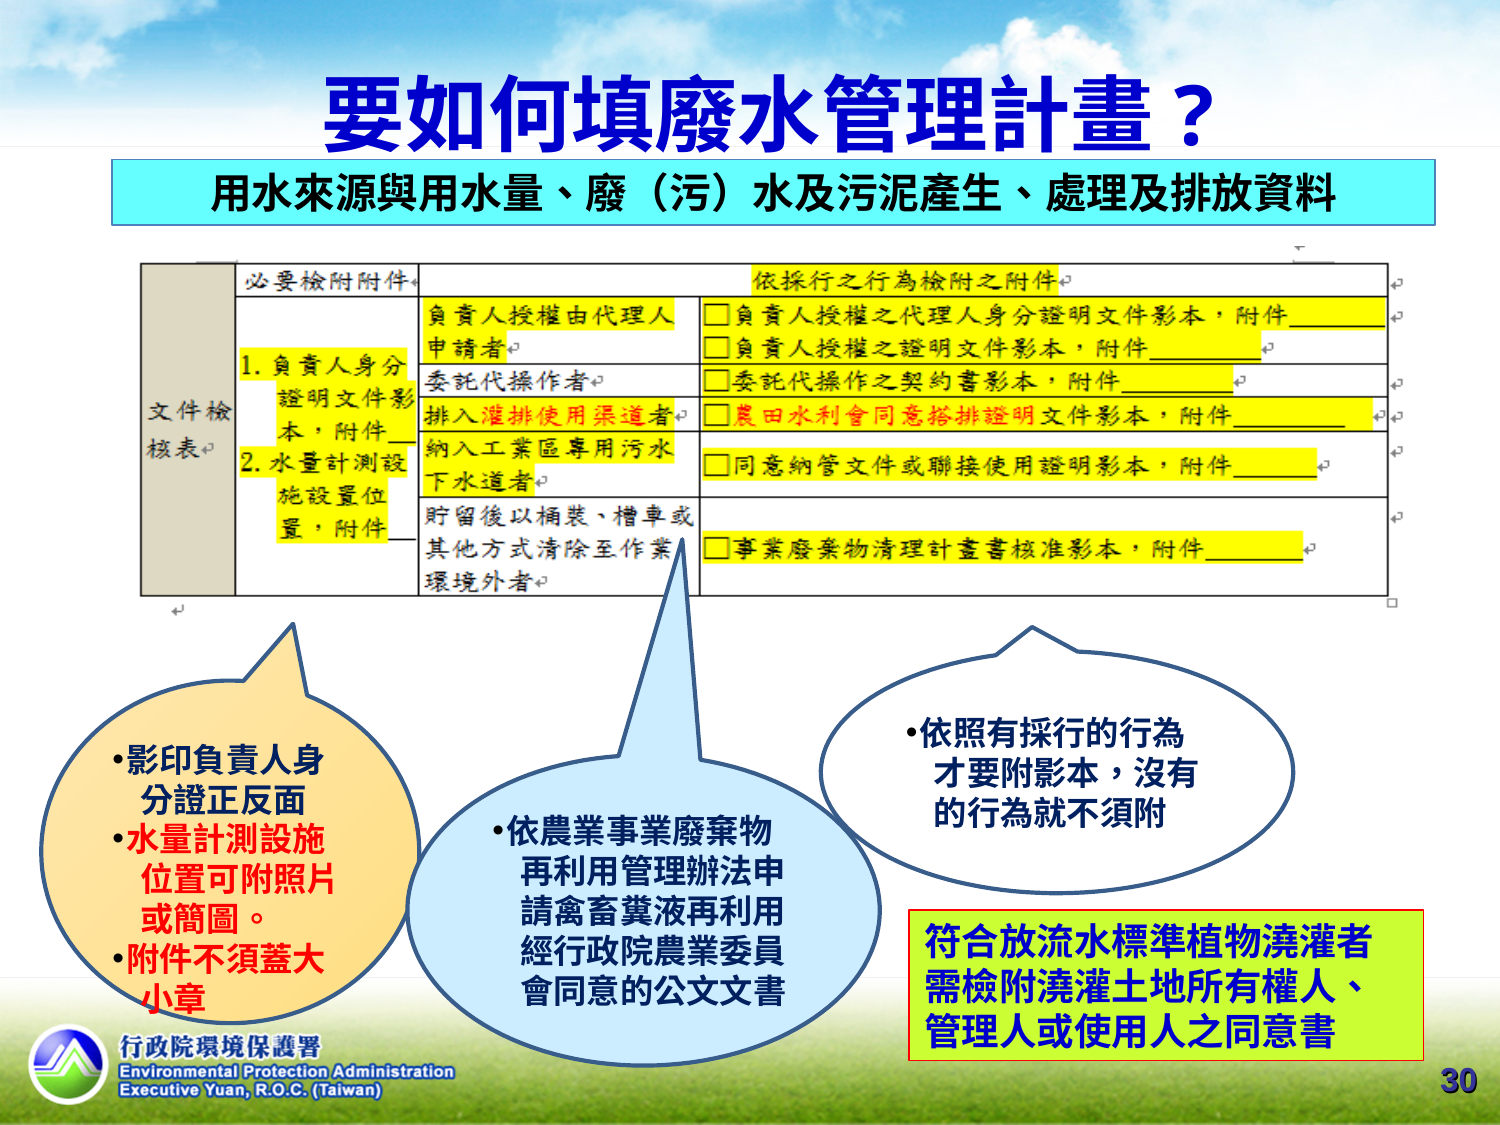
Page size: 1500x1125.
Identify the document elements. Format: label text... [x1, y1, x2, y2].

text_box 符合放流水標準植物澆灌者需檢附澆灌土地所有權人、管理人或使用人之同意書 [909, 910, 1423, 1060]
text_box 影印負責人身分證正反面 水量計測設施位置可附照片或簡圖。 附件不須蓋大小章 [41, 623, 420, 1024]
text_box 依照有採行的行為才要附影本，沒有的行為就不須附 [820, 626, 1294, 894]
text_box 用水來源與用水量、廢（污）水及污泥產生、處理及排放資料 [112, 159, 1436, 225]
text_box 要如何填廢水管理計畫? [147, 54, 1388, 159]
picture [123, 246, 1424, 622]
text_box 依農業事業廢棄物再利用管理辦法申請禽畜糞液再利用經行政院農業委員會同意的公文文書 [407, 539, 880, 1066]
